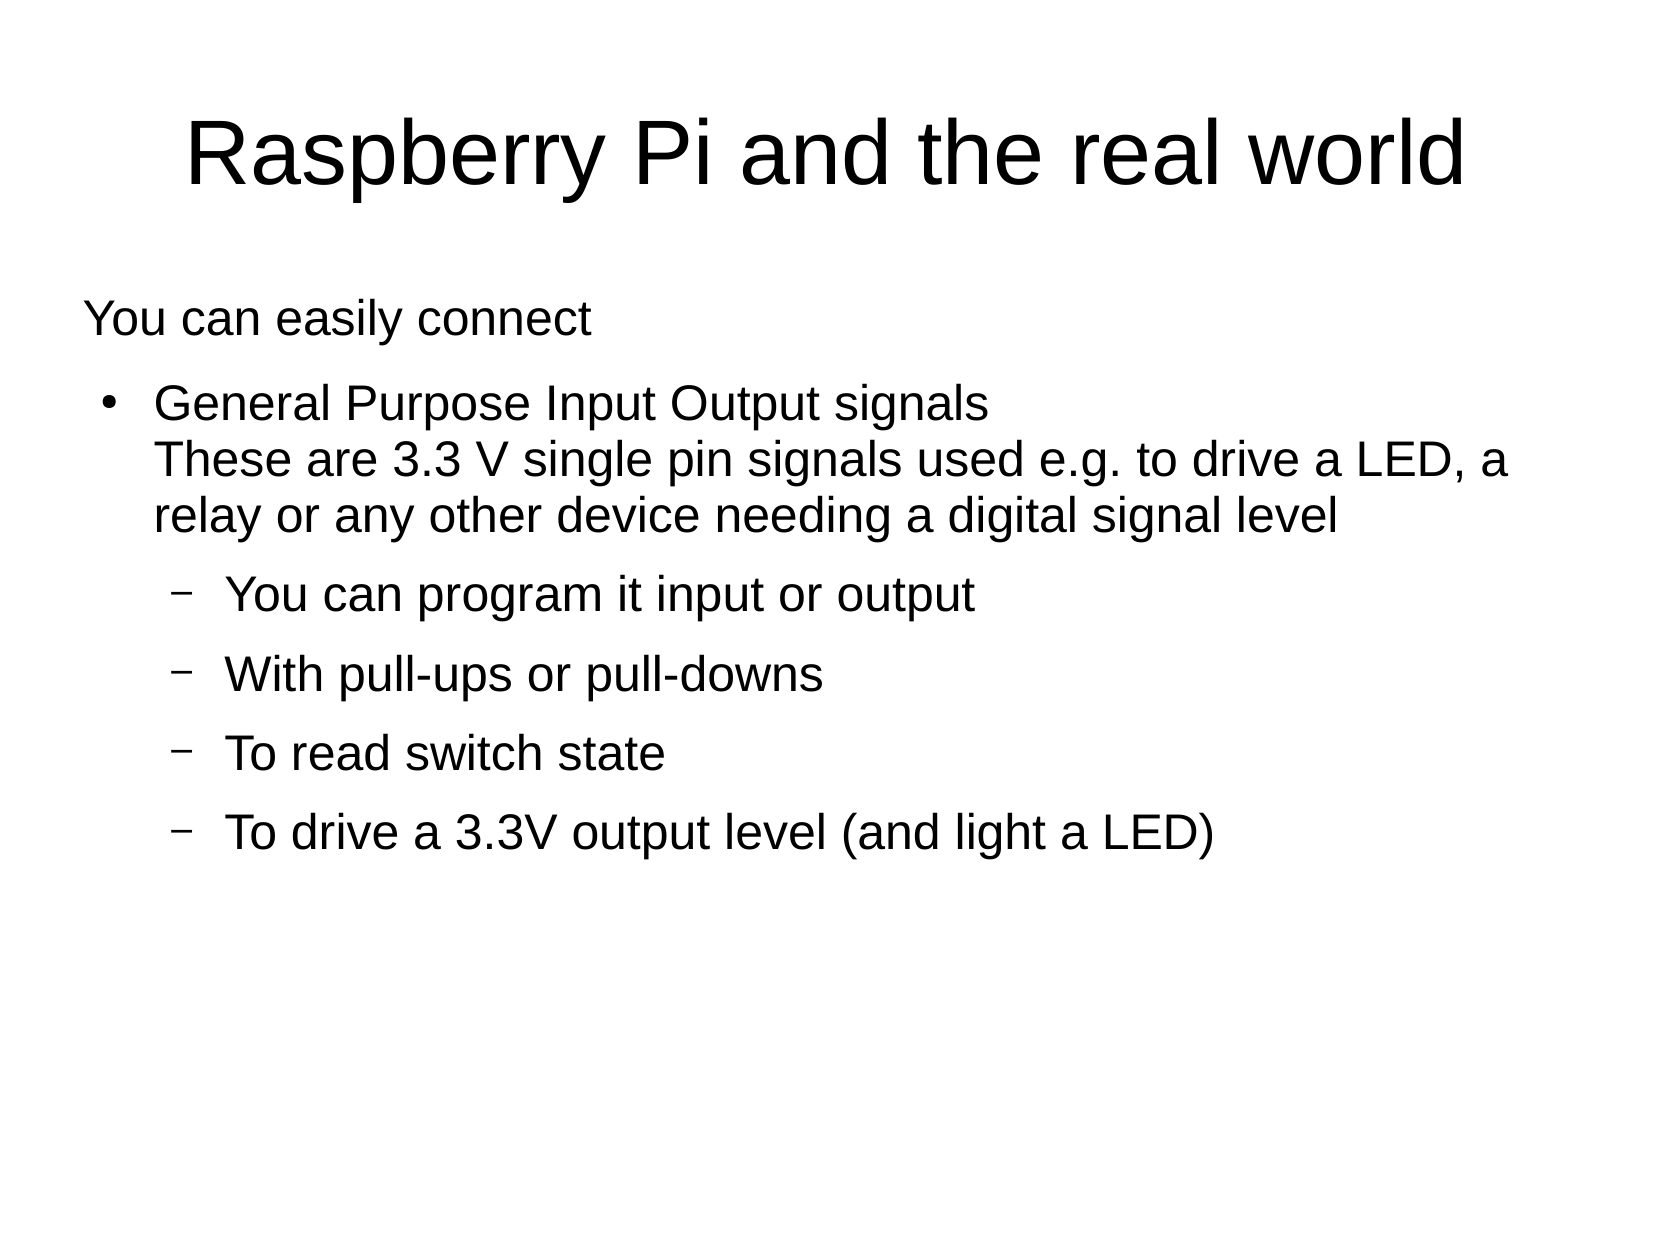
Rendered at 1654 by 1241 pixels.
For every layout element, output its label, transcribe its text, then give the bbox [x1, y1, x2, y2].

title Raspberry Pi and the real world [82, 49, 1571, 257]
list You can easily connect General Purpose Input Output signals These are 3.3 V single pin signals used e.g. to drive a LED, a relay or any other device needing a digital signal level You can program it input or output With pull-ups or pull-downs To read switch state To drive a 3.3V output level (and light a LED) [82, 290, 1571, 1010]
